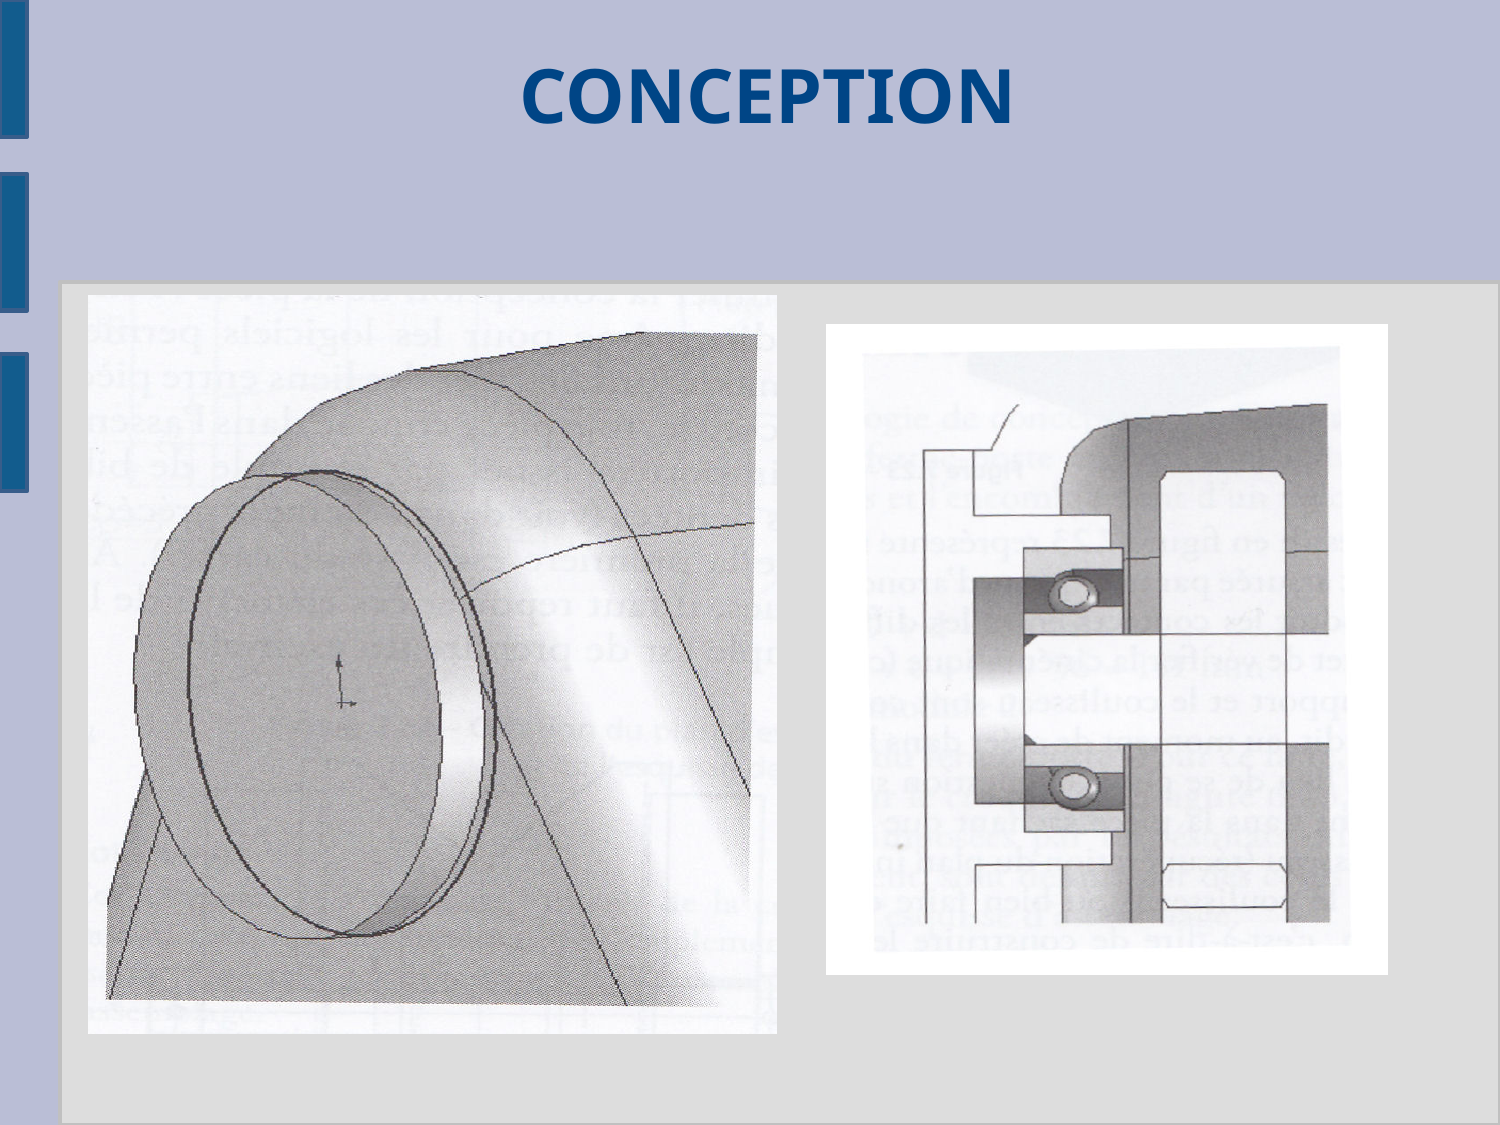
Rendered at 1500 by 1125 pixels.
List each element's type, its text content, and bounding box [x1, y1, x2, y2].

picture [88, 295, 777, 1034]
text_box CONCEPTION [88, 40, 1447, 147]
picture [826, 324, 1388, 975]
